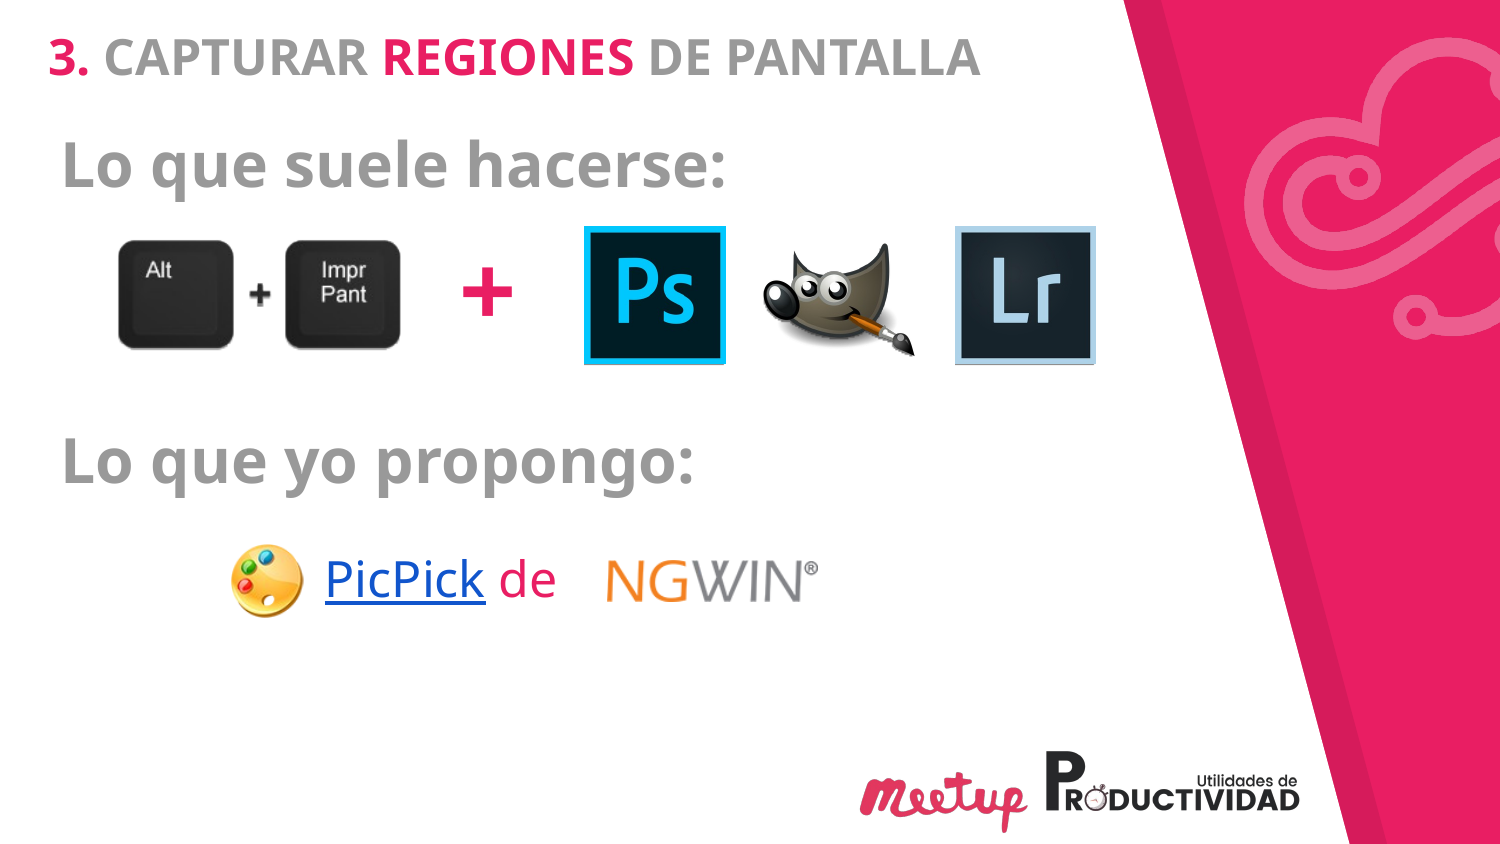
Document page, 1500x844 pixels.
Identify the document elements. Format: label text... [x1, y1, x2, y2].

picture [591, 233, 720, 358]
title + [429, 231, 546, 343]
picture [1236, 23, 1500, 351]
picture [955, 226, 1096, 364]
picture [858, 769, 1030, 835]
title PicPick de [309, 538, 637, 624]
title Lo que yo propongo: [45, 403, 883, 515]
picture [106, 236, 412, 355]
title 3. CAPTURAR REGIONES DE PANTALLA [33, 17, 1124, 94]
picture [1042, 746, 1302, 811]
title Lo que suele hacerse: [45, 107, 794, 219]
picture [607, 560, 818, 602]
picture [231, 544, 304, 618]
picture [761, 216, 919, 374]
